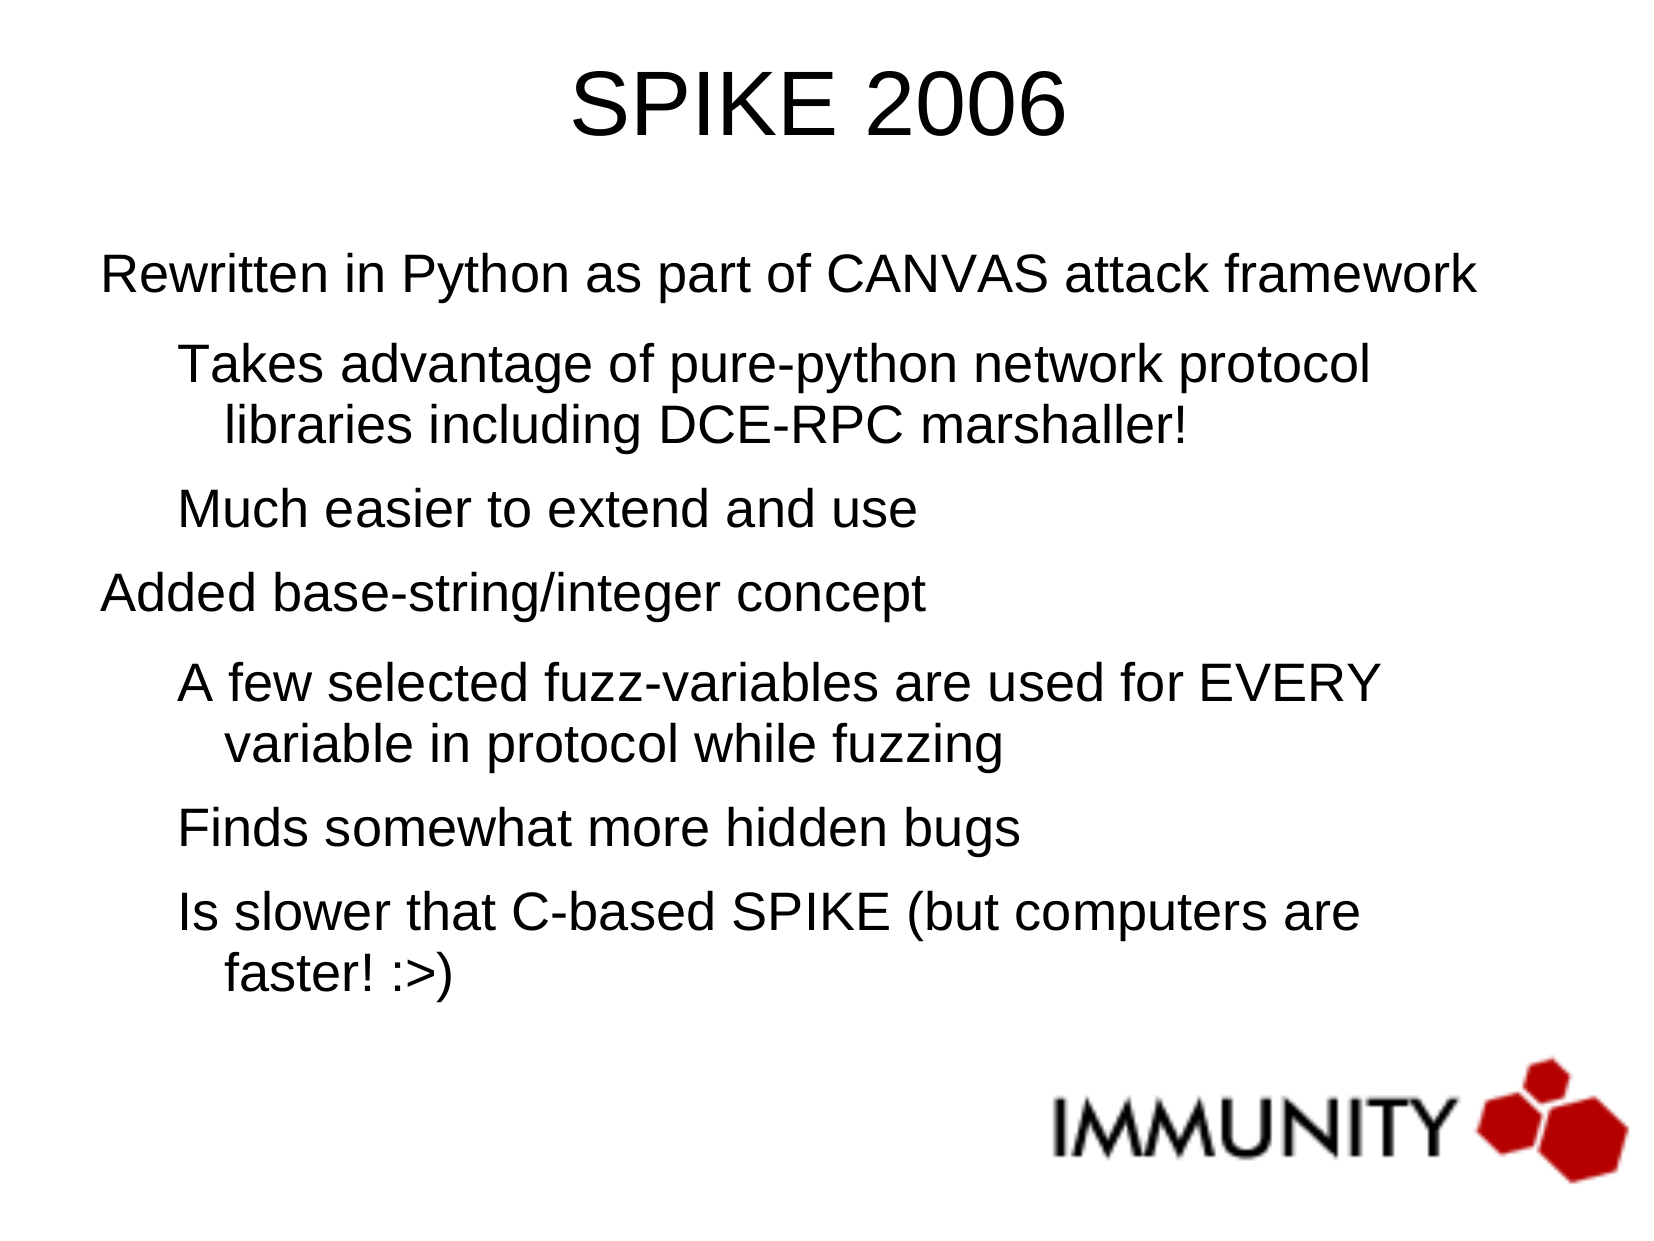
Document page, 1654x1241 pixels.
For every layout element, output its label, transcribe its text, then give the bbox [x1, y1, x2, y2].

picture [1006, 1017, 1654, 1241]
list Rewritten in Python as part of CANVAS attack framework Takes advantage of pure-python network protocol libraries including DCE-RPC marshaller! Much easier to extend and use Added base-string/integer concept A few selected fuzz-variables are used for EVERY variable in protocol while fuzzing Finds somewhat more hidden bugs Is slower that C-based SPIKE (but computers are faster! :>) [82, 243, 1571, 1203]
title SPIKE 2006 [75, 0, 1564, 208]
